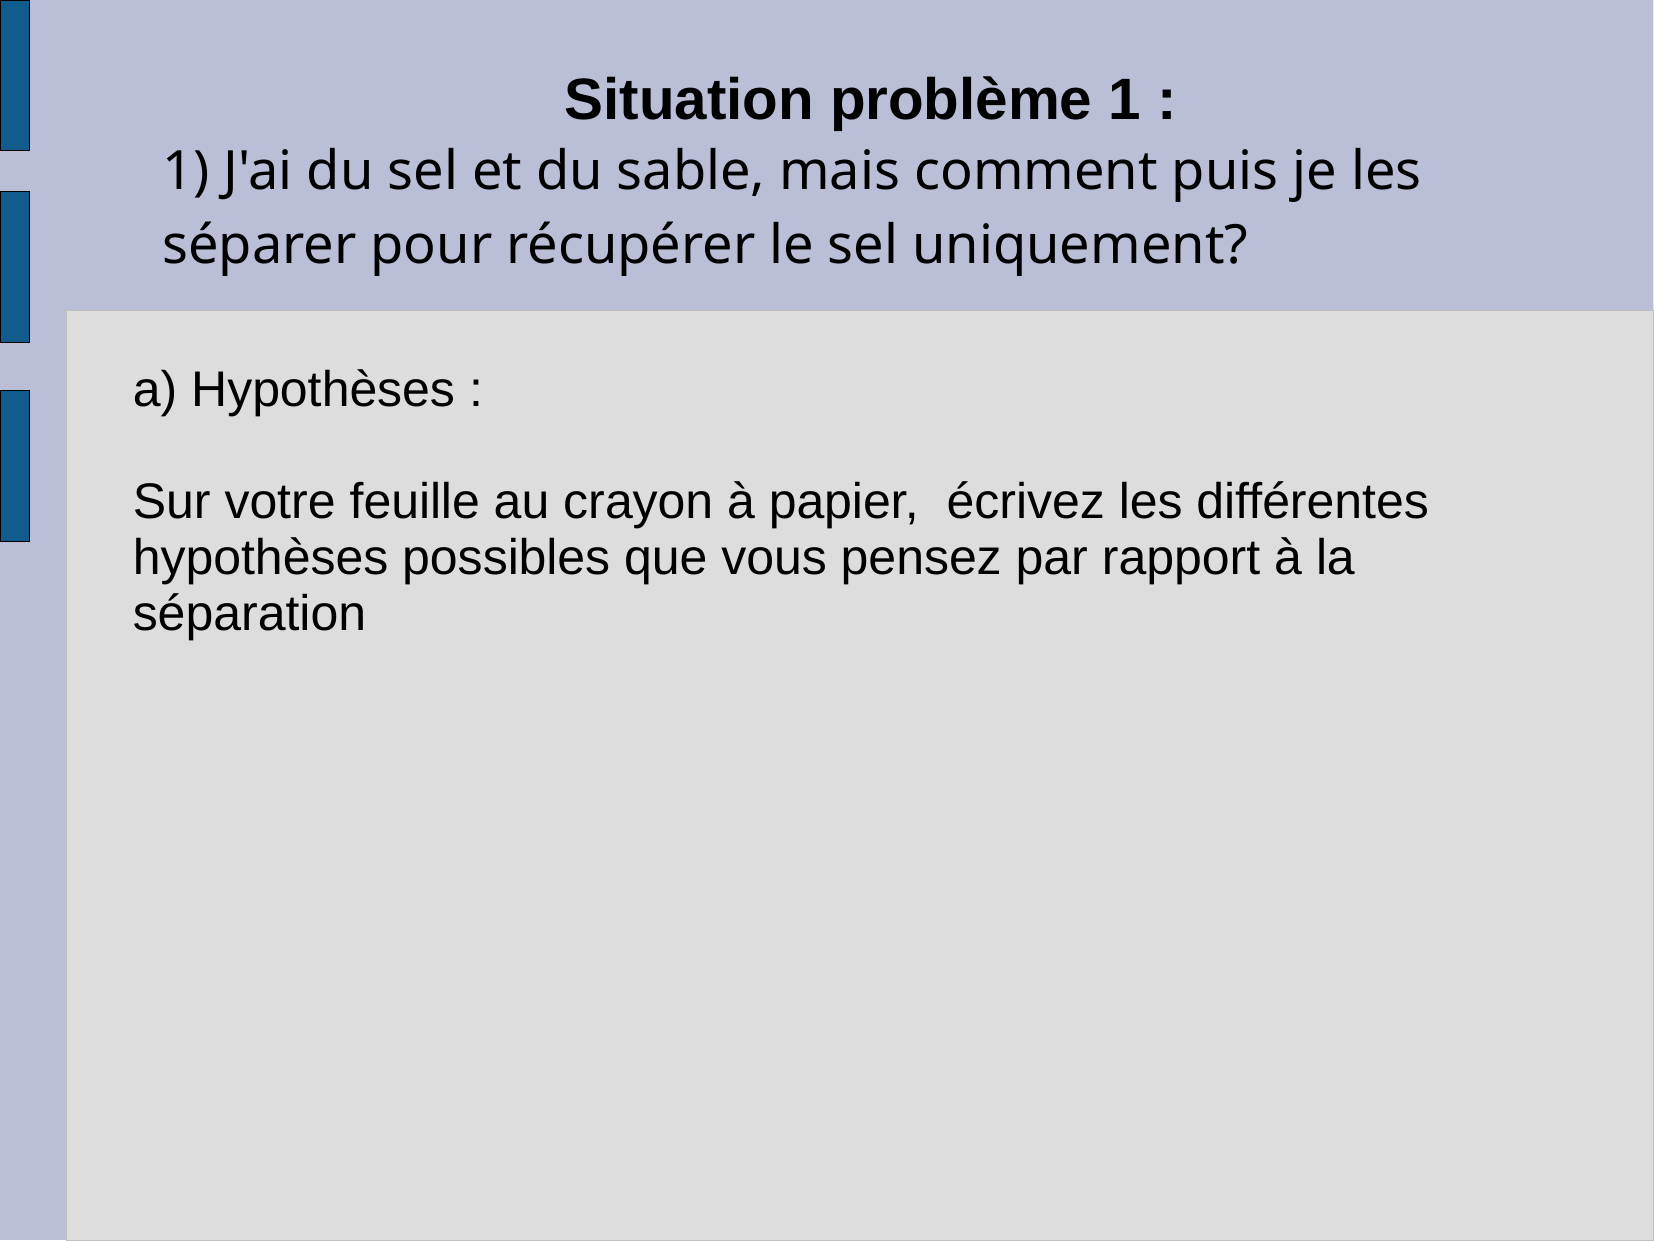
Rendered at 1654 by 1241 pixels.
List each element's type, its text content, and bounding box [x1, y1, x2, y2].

text_box a) Hypothèses : Sur votre feuille au crayon à papier, écrivez les différentes hypothèses possibles que vous pensez par rapport à la séparation [118, 354, 1565, 927]
text_box Situation problème 1 : 1) J'ai du sel et du sable, mais comment puis je les séparer pour récupérer le sel uniquement? [147, 59, 1595, 292]
